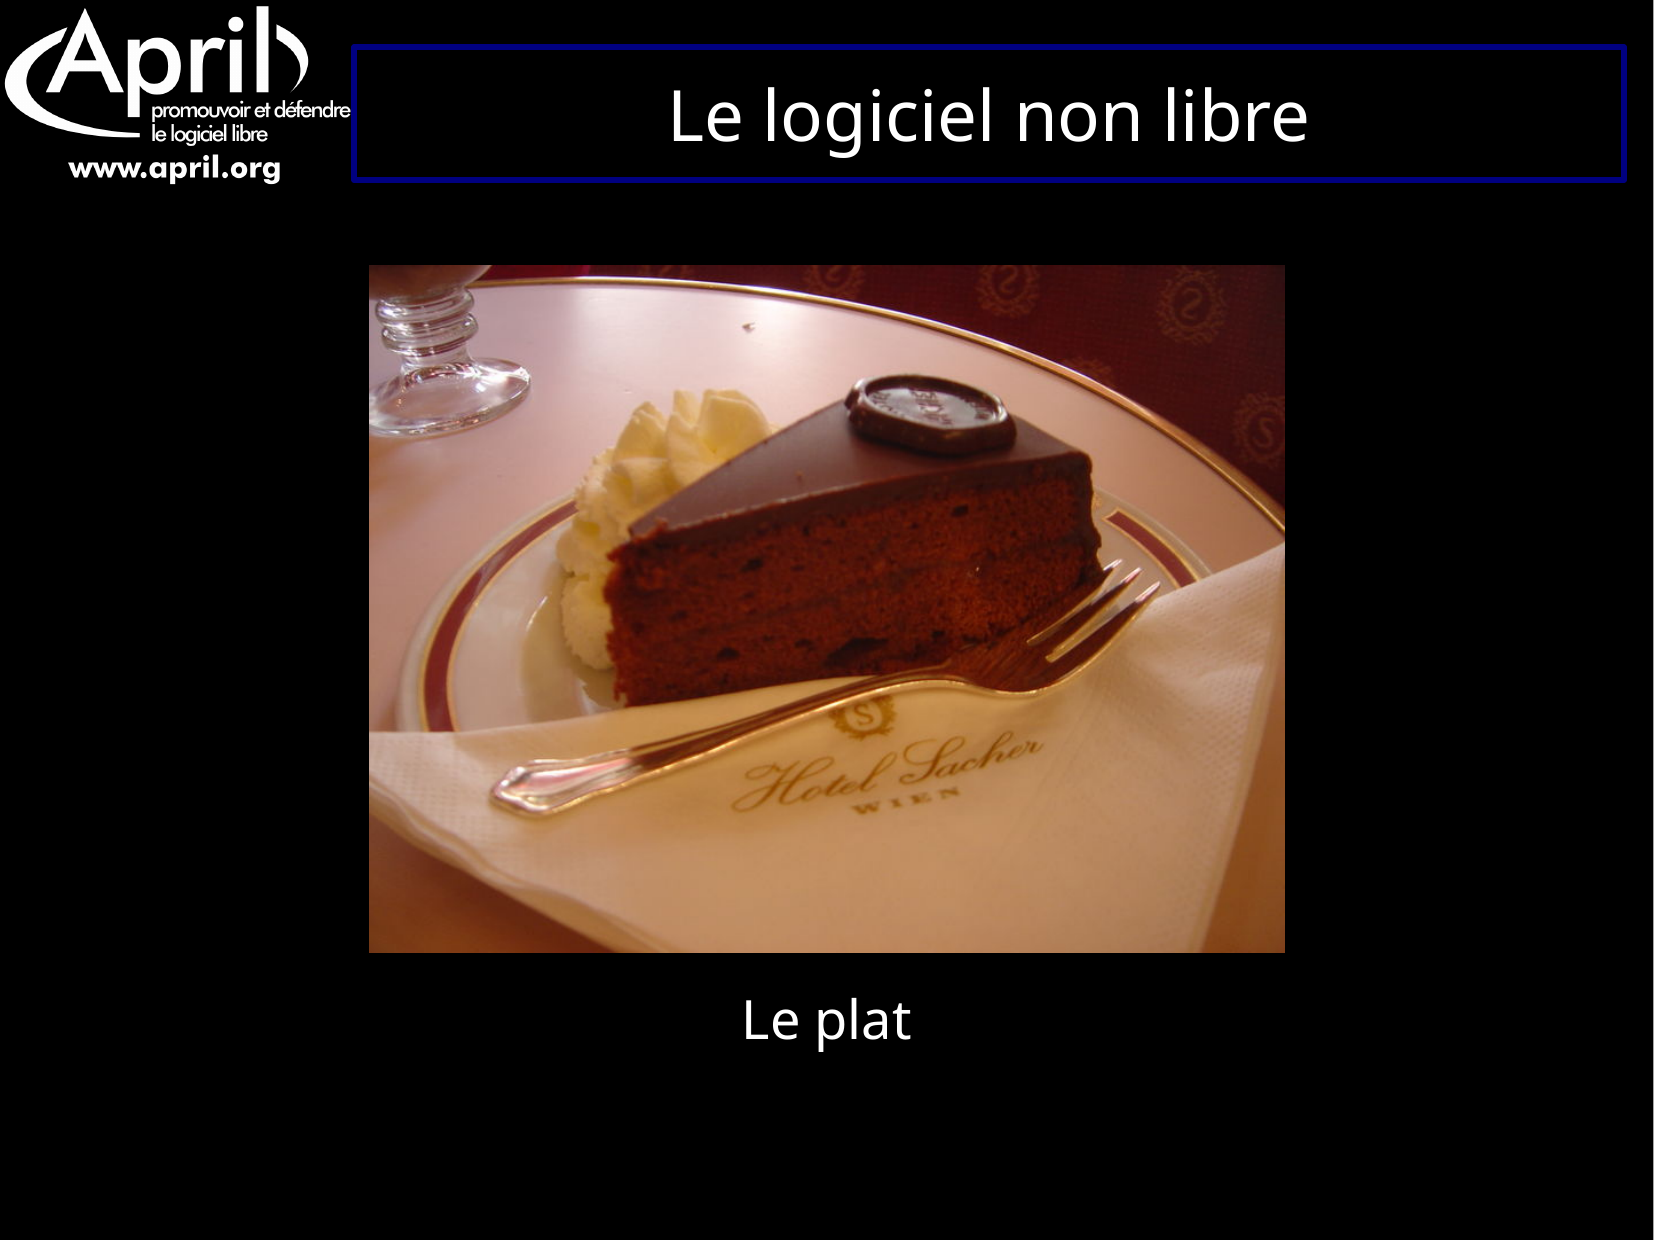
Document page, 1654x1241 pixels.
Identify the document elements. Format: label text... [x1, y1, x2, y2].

text_box Le plat [191, 974, 1462, 1053]
picture [0, 0, 355, 200]
picture [369, 265, 1285, 953]
title Le logiciel non libre [354, 47, 1625, 181]
